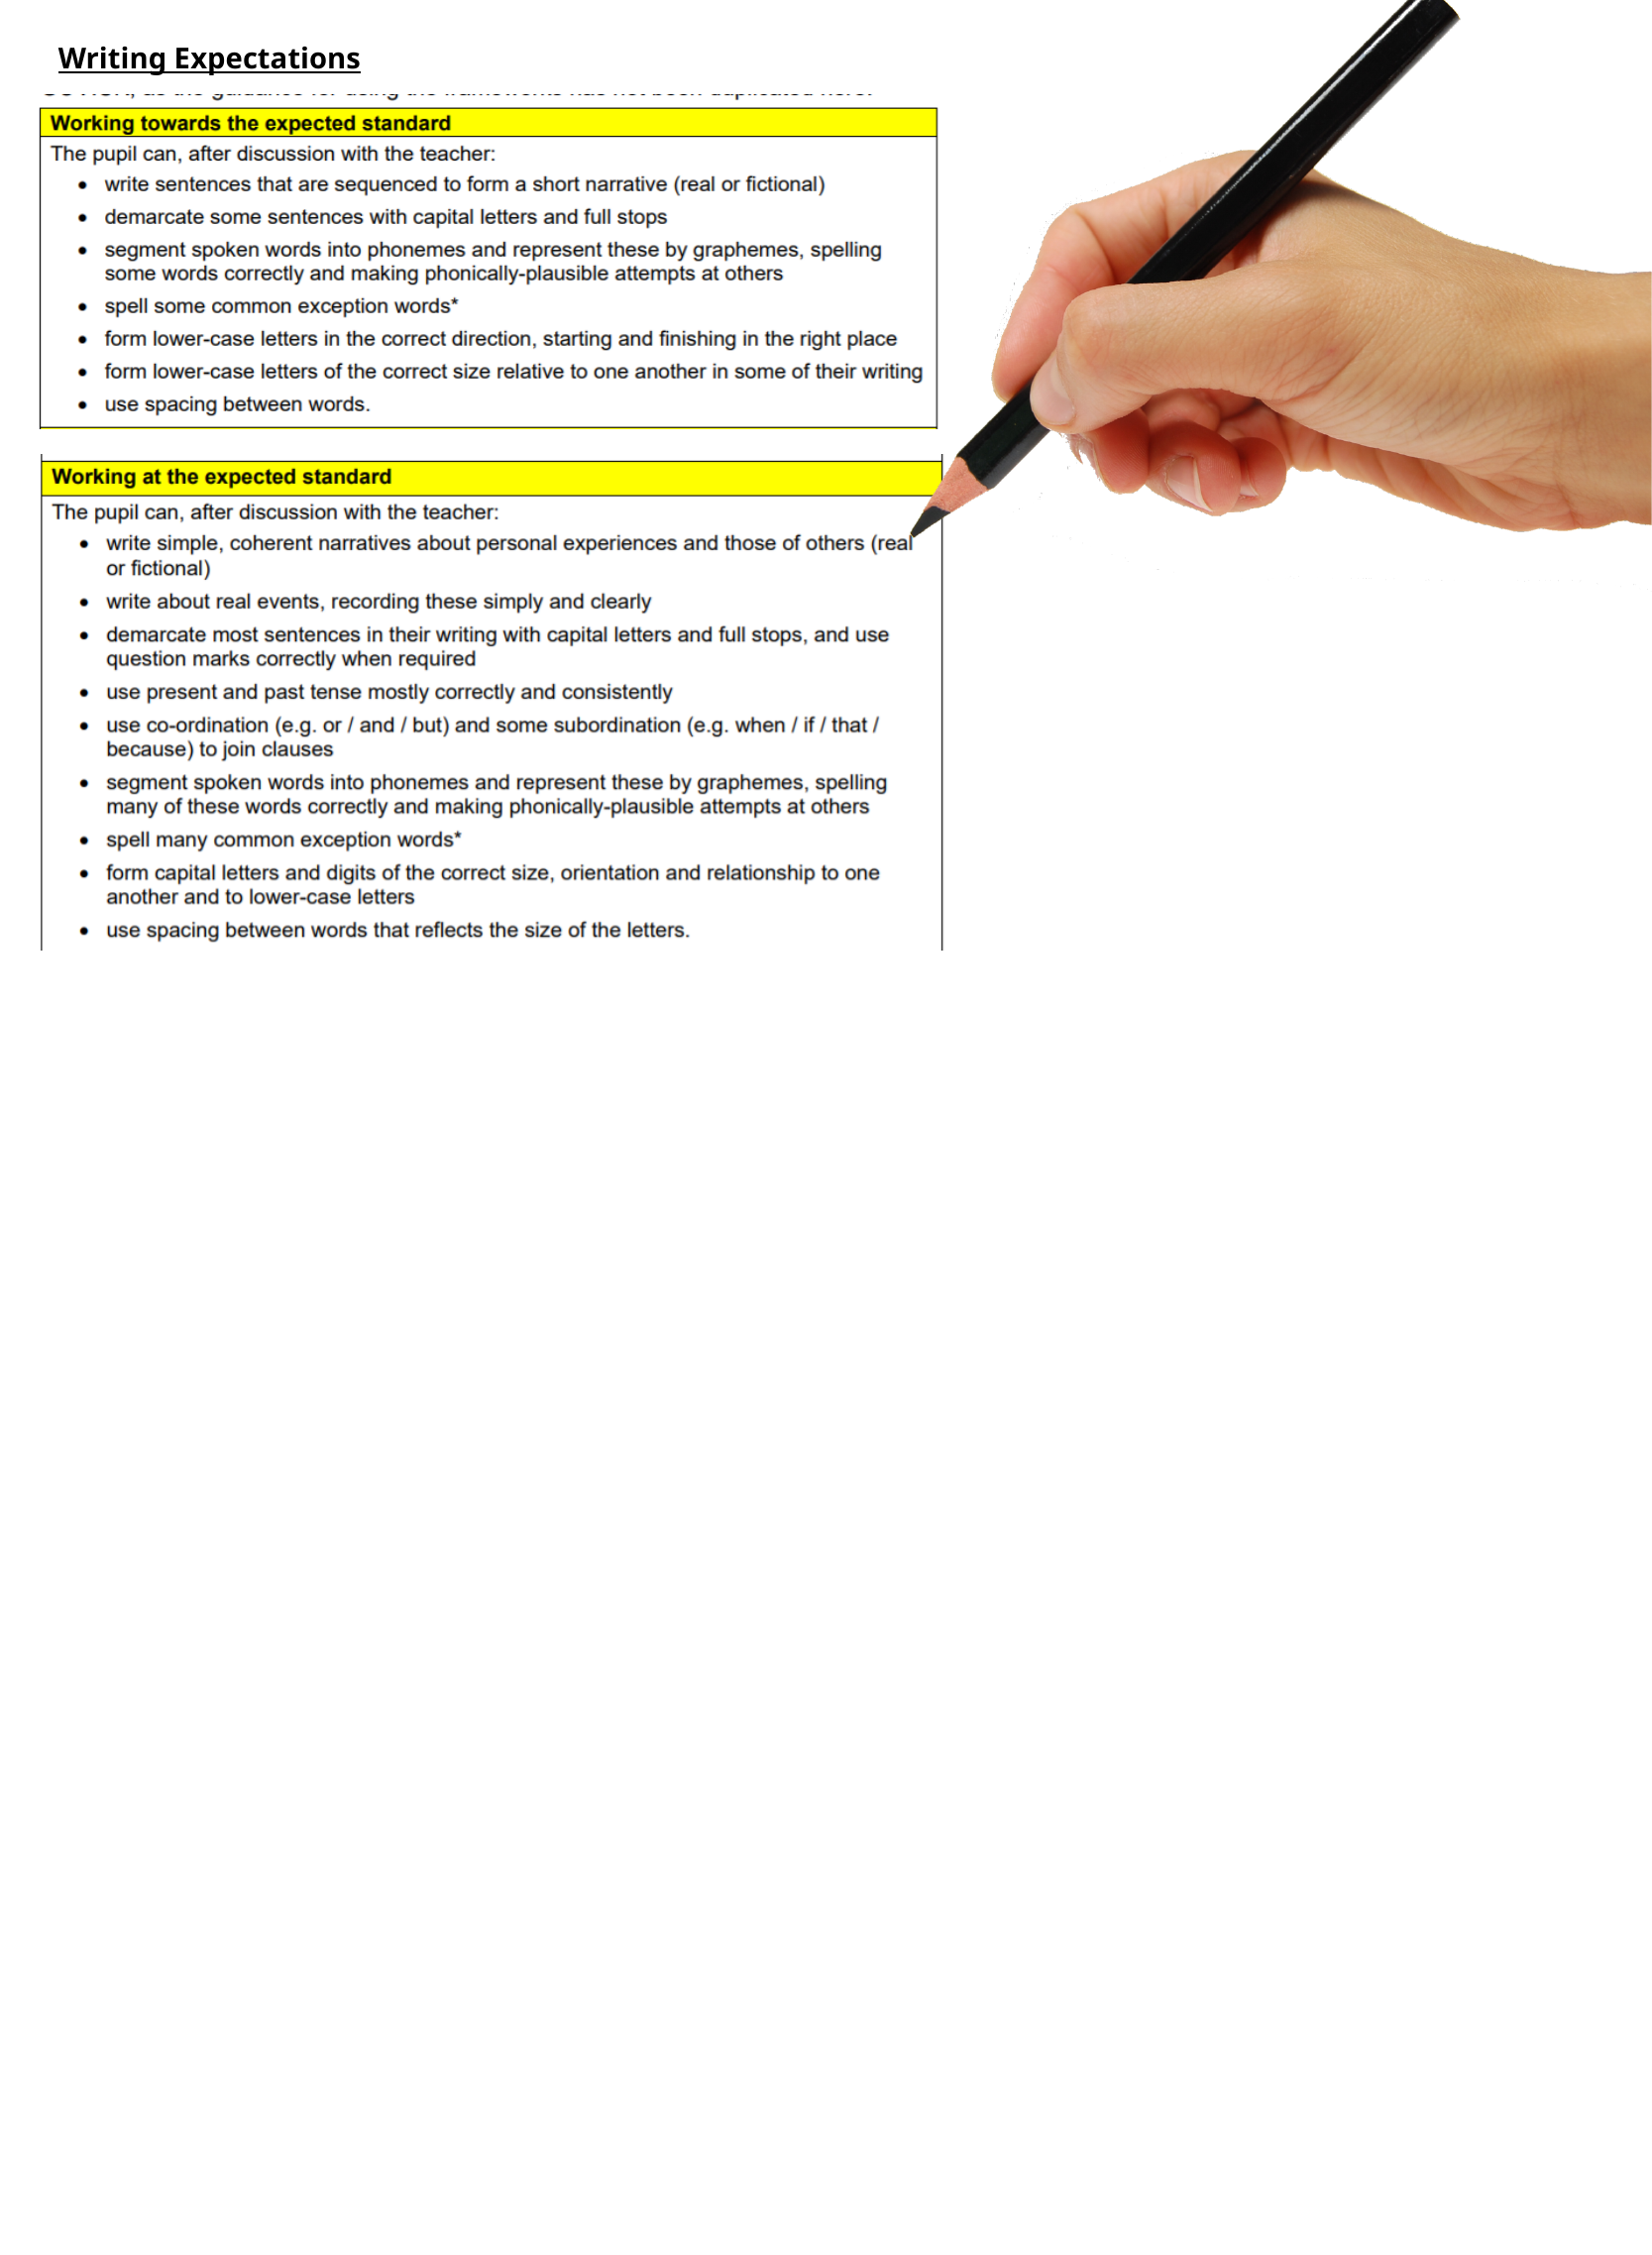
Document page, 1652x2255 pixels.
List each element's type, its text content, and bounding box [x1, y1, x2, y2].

text_box Writing Expectations [43, 33, 589, 83]
picture [33, 0, 1652, 951]
